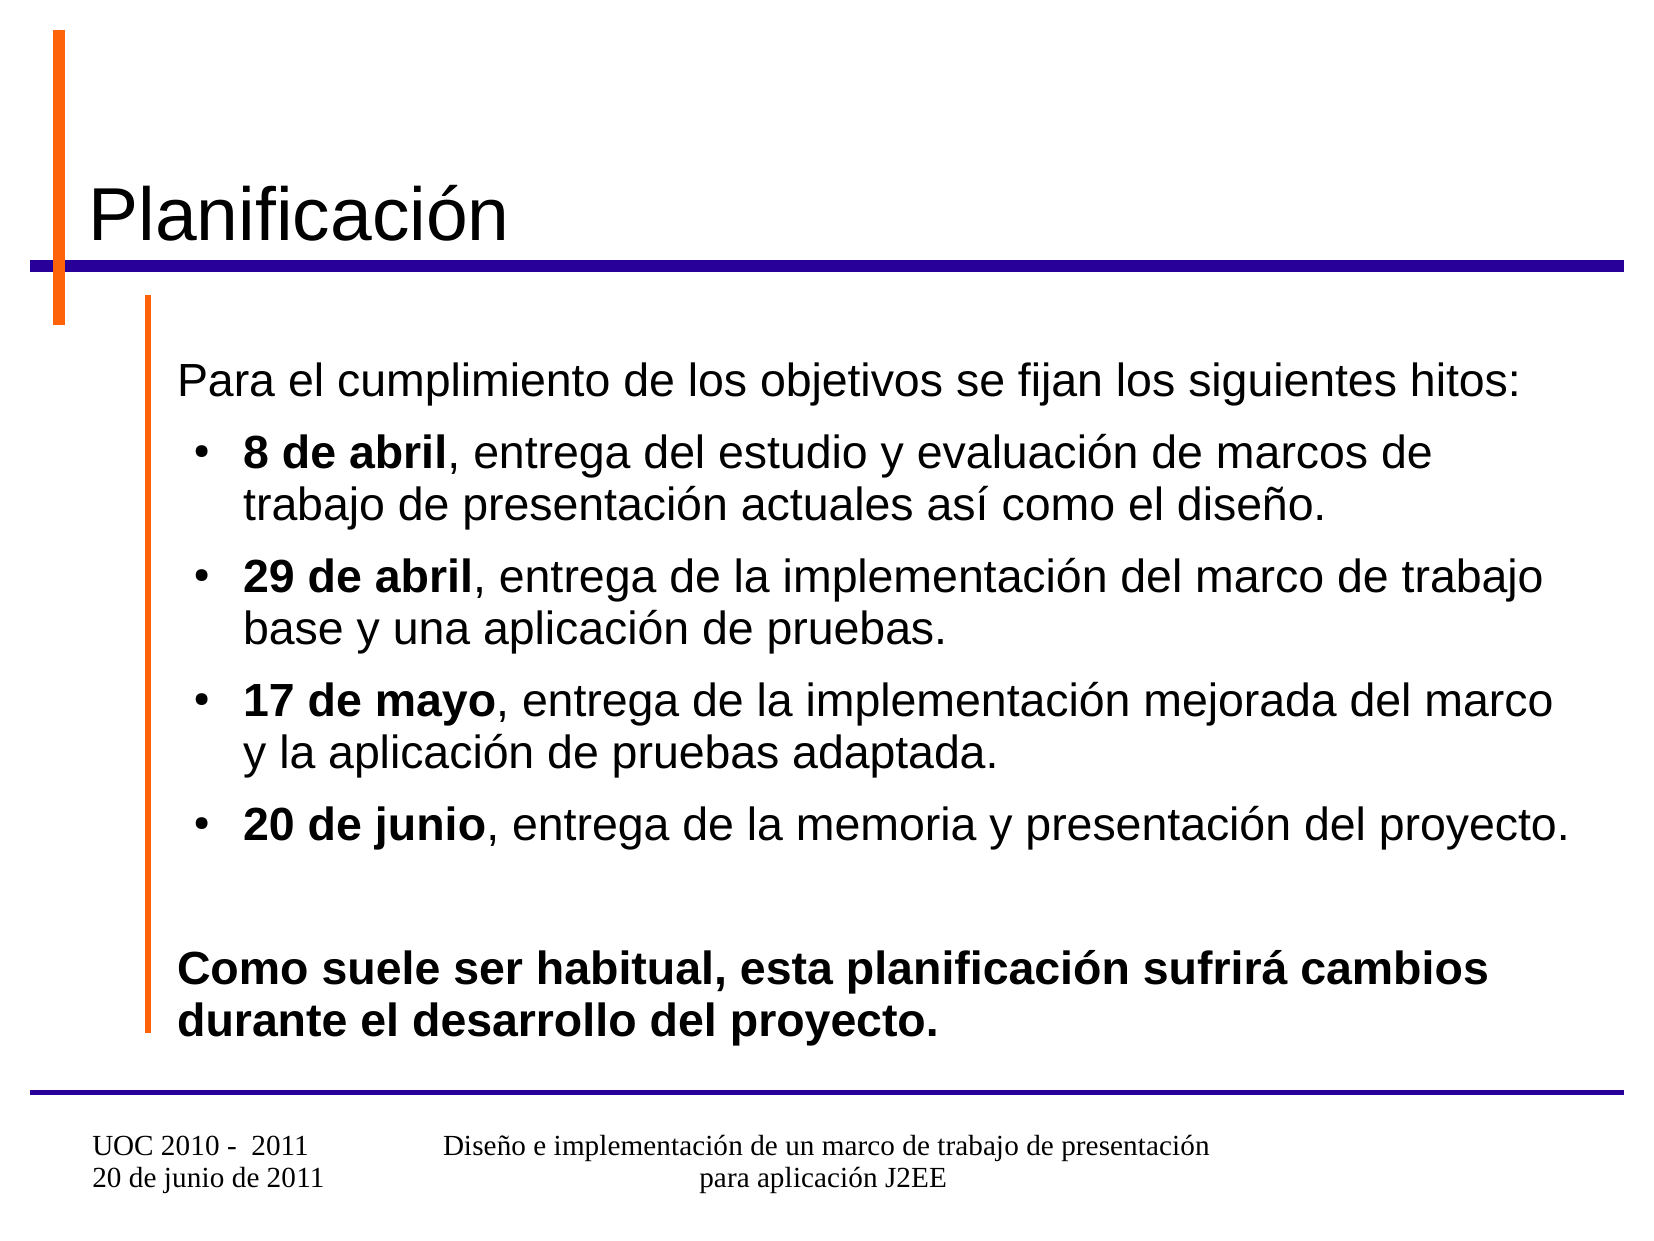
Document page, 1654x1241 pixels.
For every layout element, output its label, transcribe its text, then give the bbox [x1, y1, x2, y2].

title Planificación [88, 49, 1038, 257]
list Para el cumplimiento de los objetivos se fijan los siguientes hitos: 8 de abril, entrega del estudio y evaluación de marcos de trabajo de presentación actuales así como el diseño. 29 de abril, entrega de la implementación del marco de trabajo base y una aplicación de pruebas. 17 de mayo, entrega de la implementación mejorada del marco y la aplicación de pruebas adaptada. 20 de junio, entrega de la memoria y presentación del proyecto. Como suele ser habitual, esta planificación sufrirá cambios durante el desarrollo del proyecto. [177, 354, 1571, 1063]
